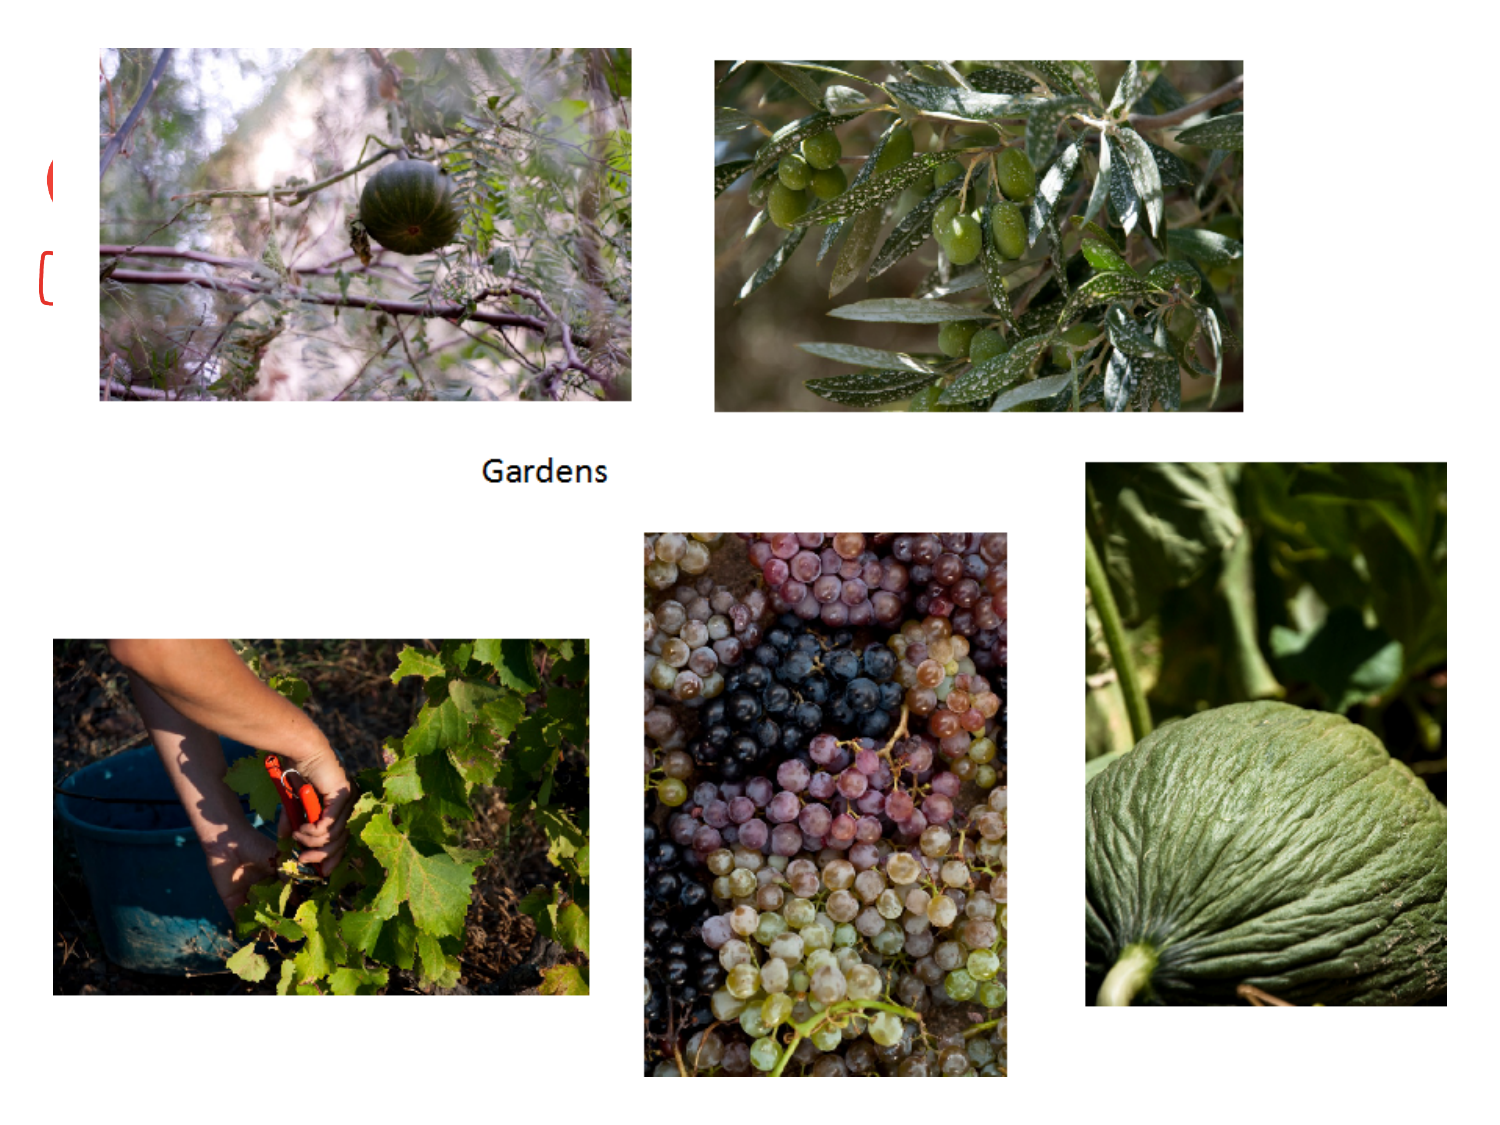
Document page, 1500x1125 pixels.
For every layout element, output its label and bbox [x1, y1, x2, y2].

picture [39, 48, 1447, 1077]
